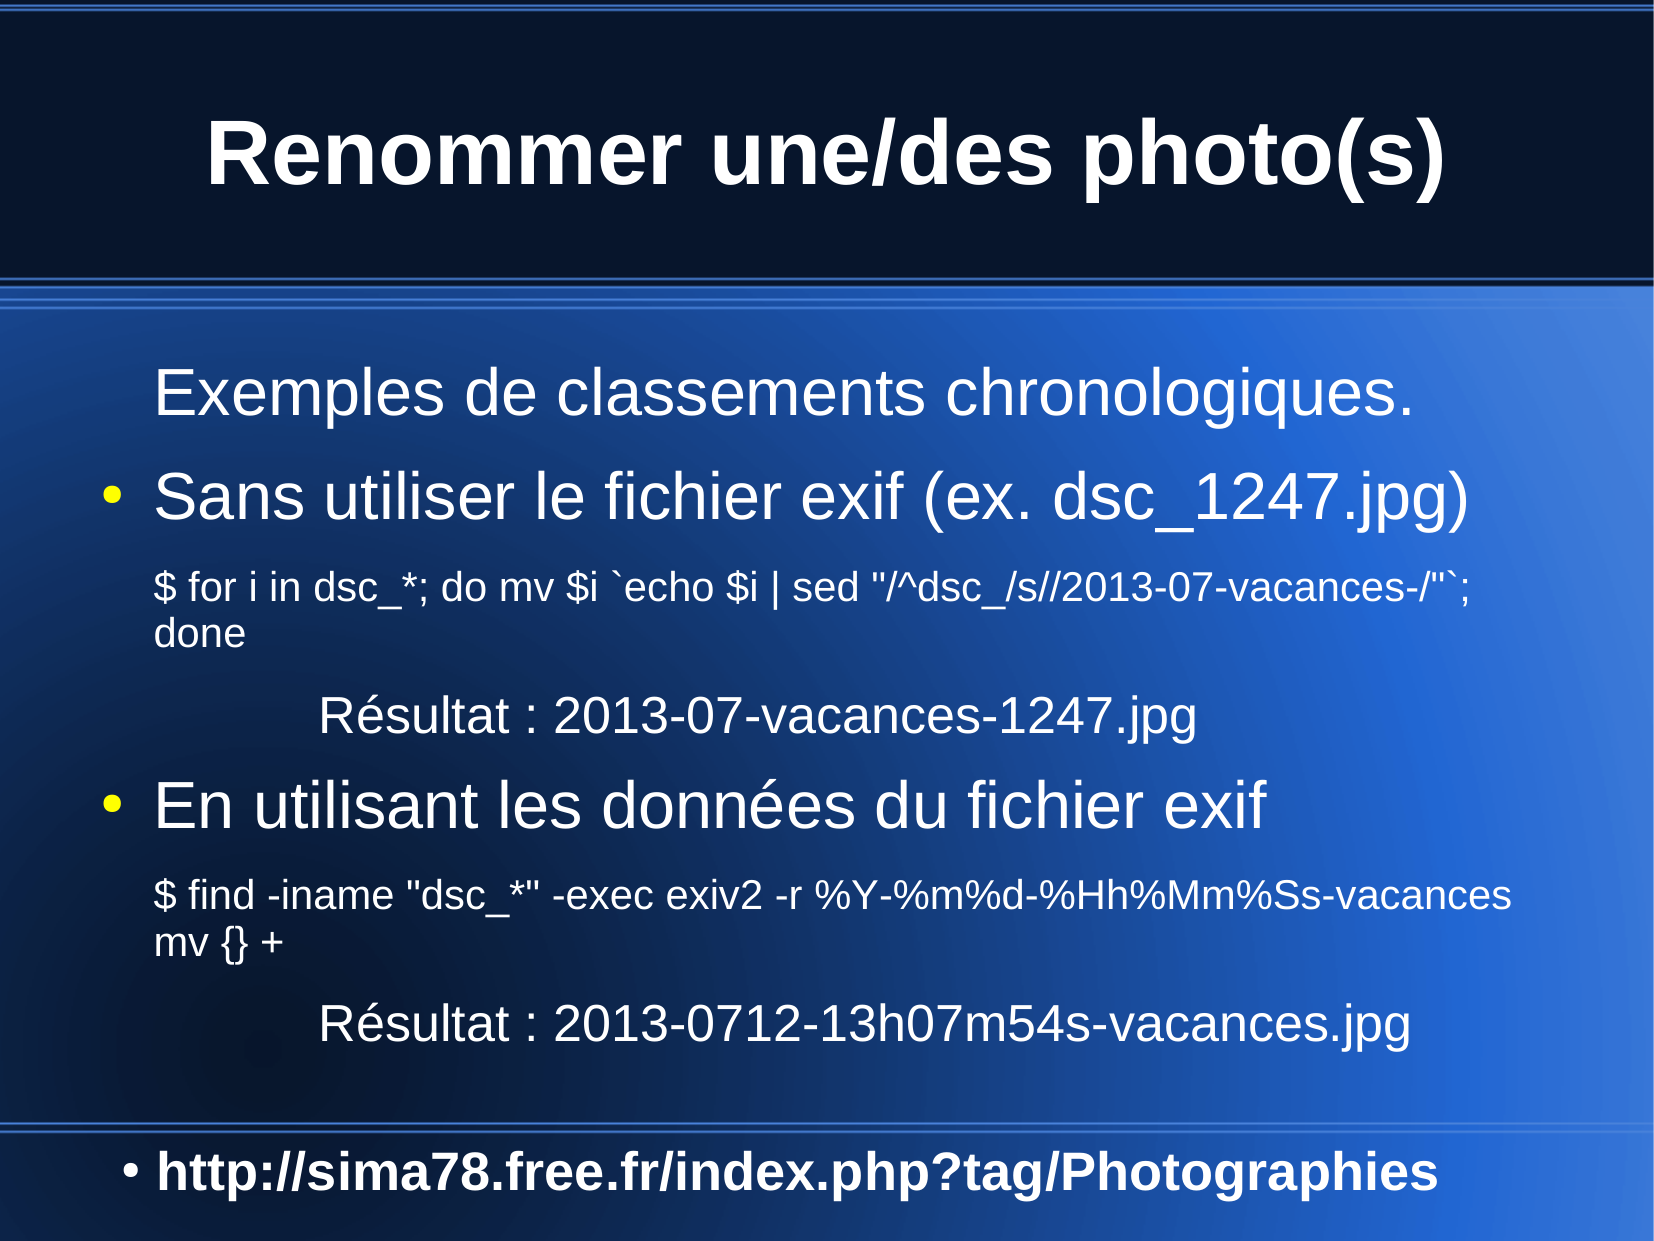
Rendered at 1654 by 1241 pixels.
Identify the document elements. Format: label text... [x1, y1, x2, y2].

picture [0, 0, 1654, 1241]
text_box http://sima78.free.fr/index.php?tag/Photographies [106, 1133, 1548, 1210]
title Renommer une/des photo(s) [82, 49, 1571, 257]
list Exemples de classements chronologiques. Sans utiliser le fichier exif (ex. dsc_1247.jpg) $ for i in dsc_*; do mv $i `echo $i | sed "/^dsc_/s//2013-07-vacances-/"`; done Résultat : 2013-07-vacances-1247.jpg En utilisant les données du fichier exif $ find -iname "dsc_*" -exec exiv2 -r %Y-%m%d-%Hh%Mm%Ss-vacances mv {} + Résultat : 2013-0712-13h07m54s-vacances.jpg [82, 355, 1571, 1075]
